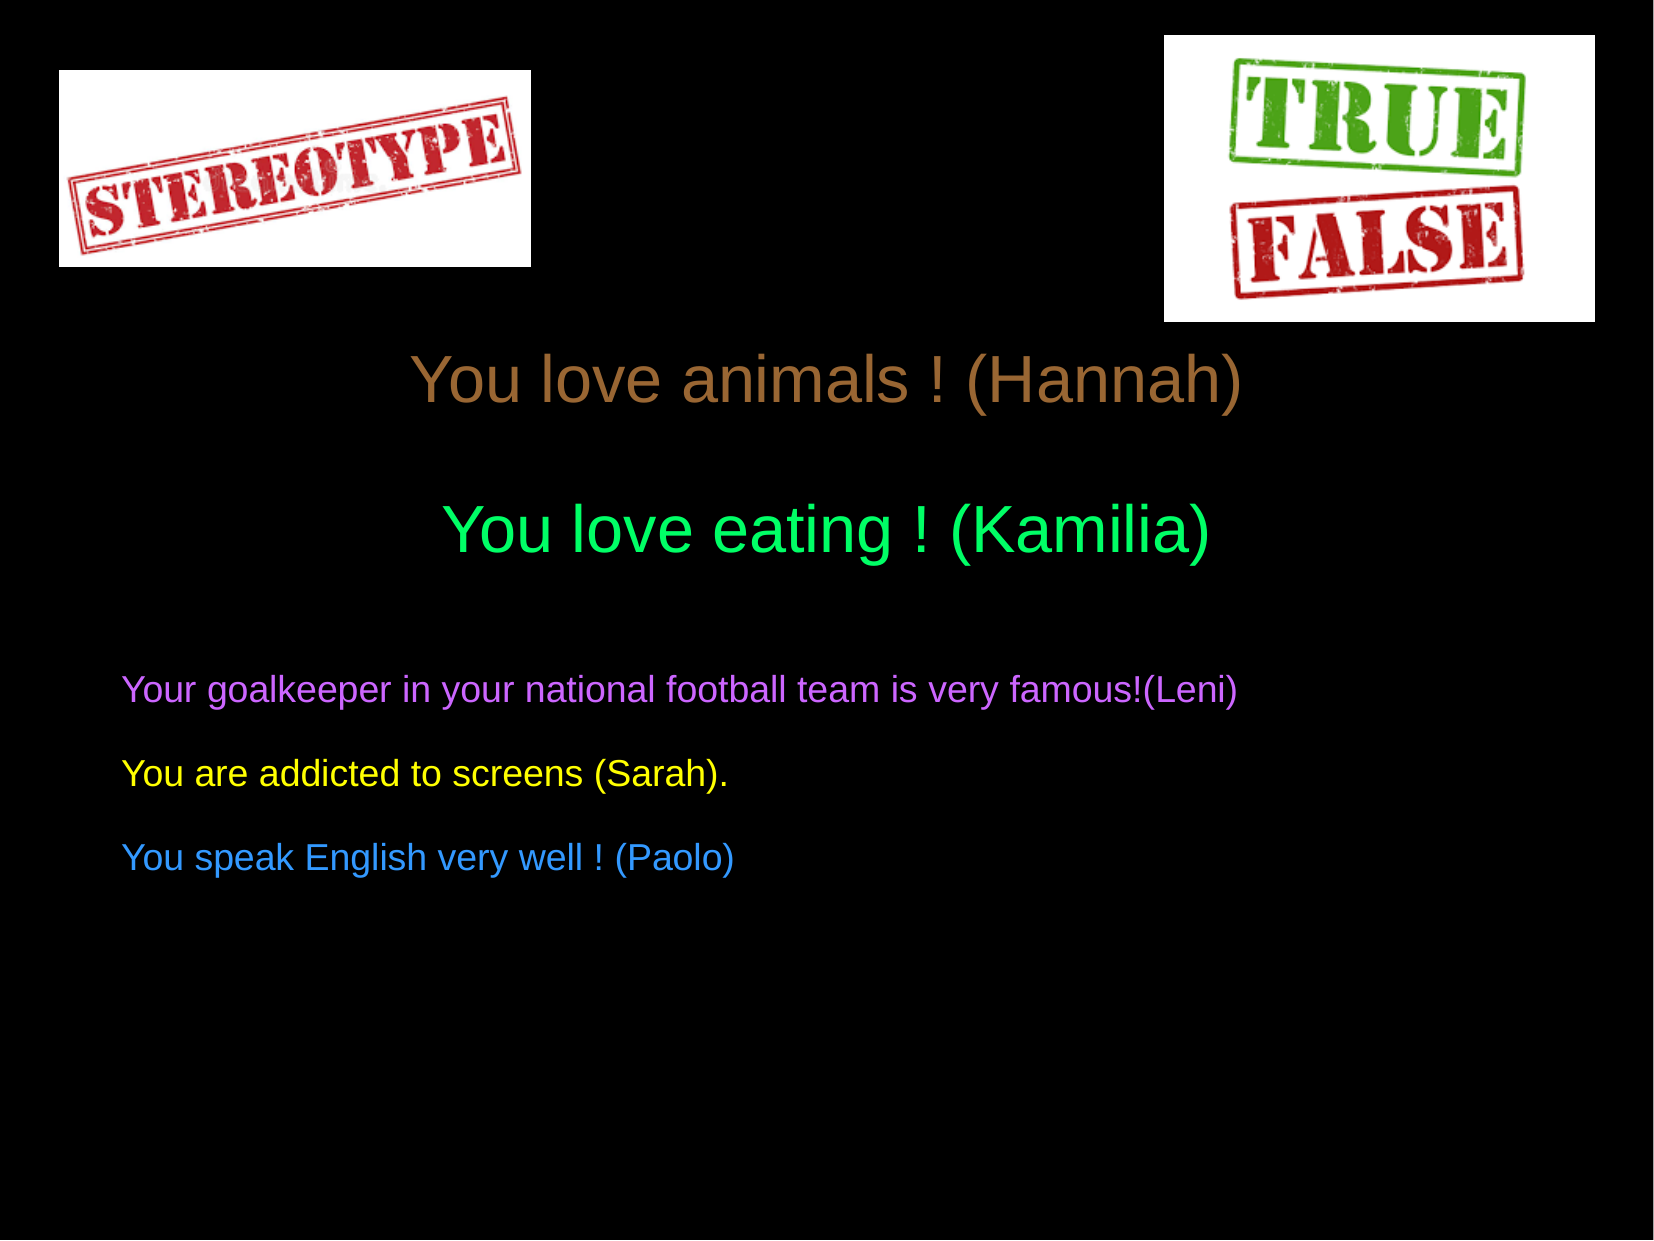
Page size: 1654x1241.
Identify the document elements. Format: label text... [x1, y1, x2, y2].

picture [1164, 35, 1595, 322]
subtitle You love animals ! (Hannah) You love eating ! (Kamilia) [82, 49, 1571, 1010]
text_box Your goalkeeper in your national football team is very famous!(Leni) You are addicted to screens (Sarah). You speak English very well ! (Paolo) [106, 661, 1560, 1125]
picture [59, 70, 531, 267]
